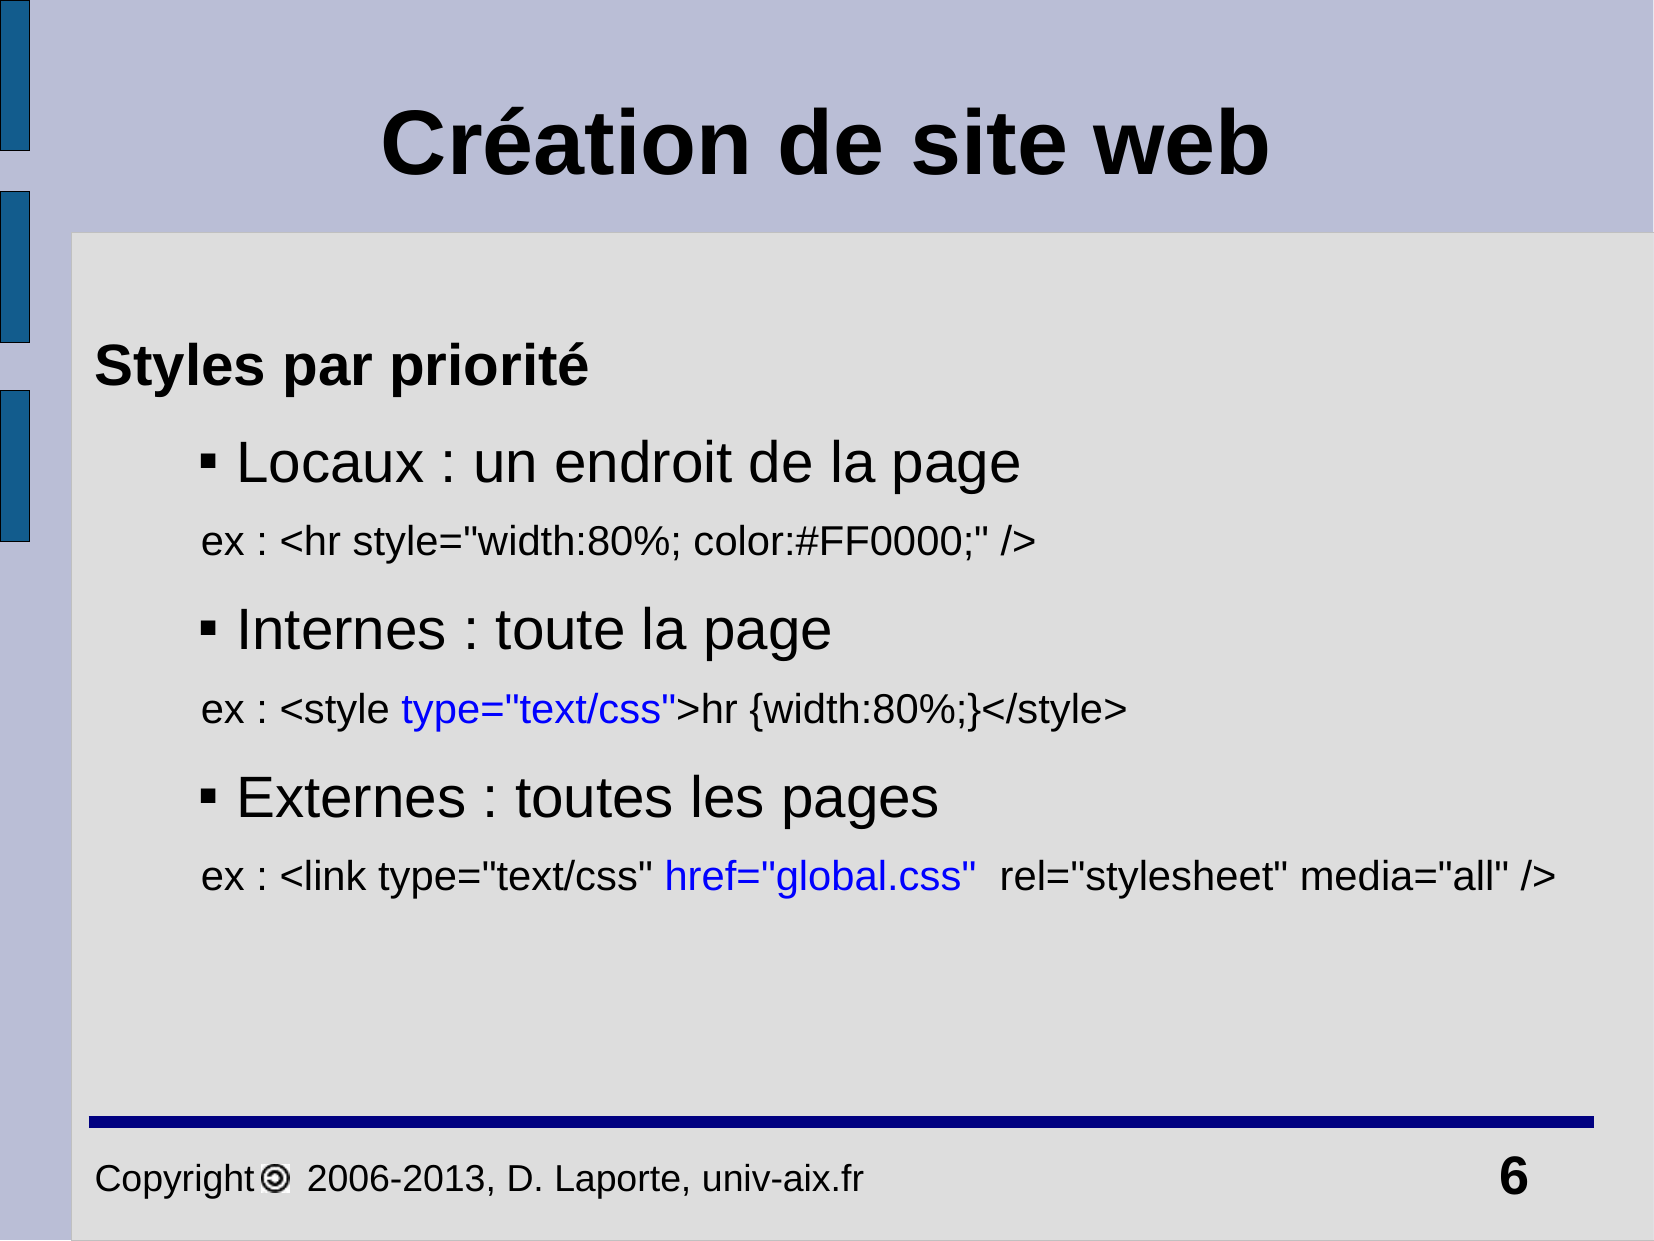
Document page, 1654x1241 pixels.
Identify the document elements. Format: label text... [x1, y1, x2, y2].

text_box Styles par priorité Locaux : un endroit de la page ex : <hr style="width:80%; color:#FF0000;" /> Internes : toute la page ex : <style type="text/css">hr {width:80%;}</style> Externes : toutes les pages ex : <link type="text/css" href="global.css" rel="stylesheet" media="all" /> [88, 309, 1595, 890]
picture [261, 1164, 290, 1193]
